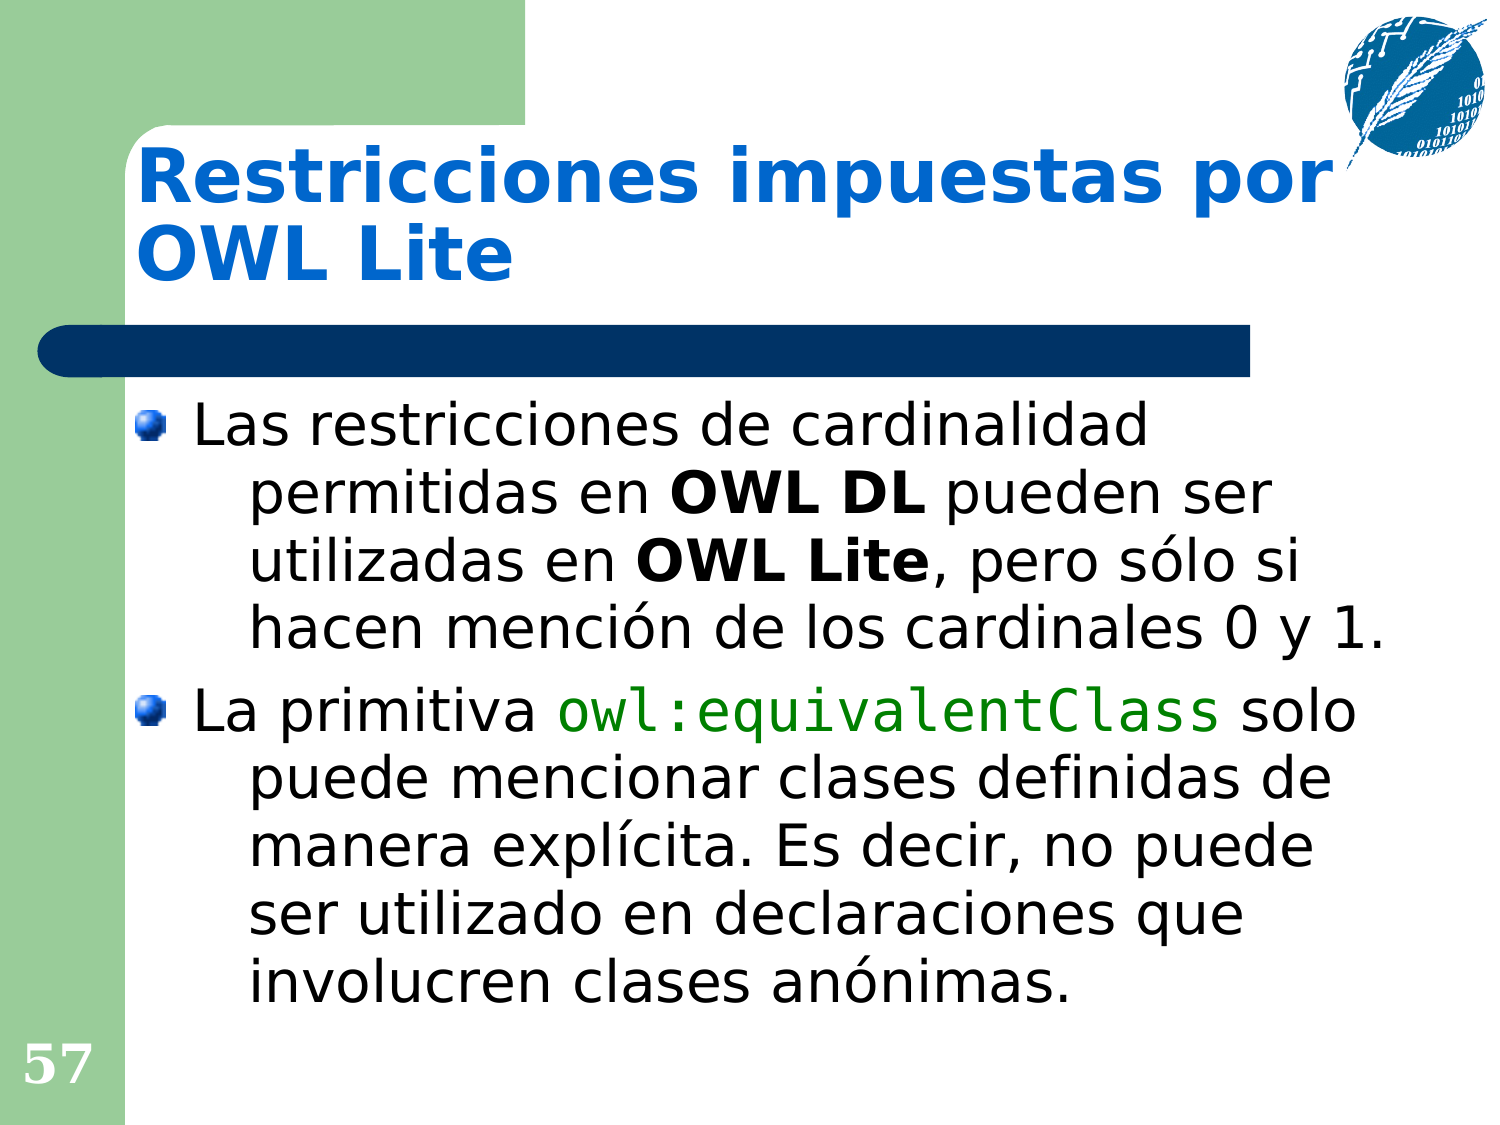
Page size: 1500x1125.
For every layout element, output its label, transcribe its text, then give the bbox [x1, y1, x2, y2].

picture [1427, 138, 1431, 148]
title Restricciones impuestas por OWL Lite [135, 135, 1412, 301]
list Las restricciones de cardinalidad permitidas en OWL DL pueden ser utilizadas en OWL Lite, pero sólo si hacen mención de los cardinales 0 y 1. La primitiva owl:equivalentClass solo puede mencionar clases definidas de manera explícita. Es decir, no puede ser utilizado en declaraciones que involucren clases anónimas. [135, 391, 1398, 1124]
picture [1433, 139, 1440, 147]
picture [1341, 15, 1487, 172]
picture [1436, 127, 1450, 136]
picture [1416, 140, 1425, 149]
